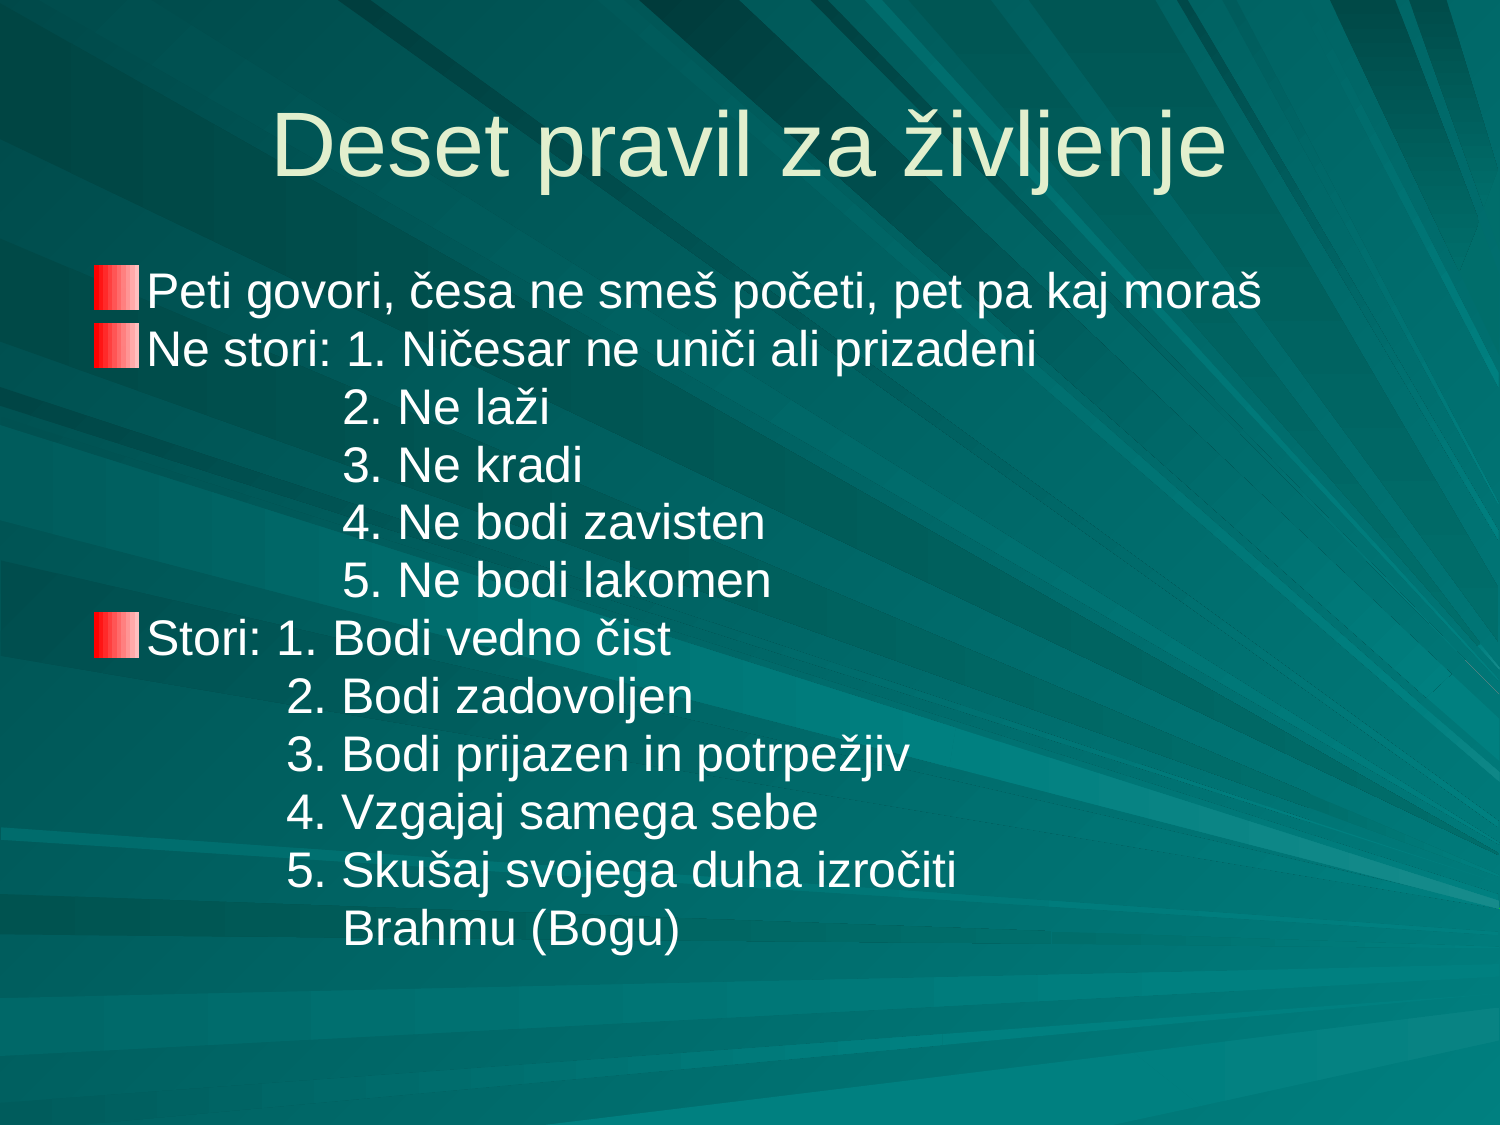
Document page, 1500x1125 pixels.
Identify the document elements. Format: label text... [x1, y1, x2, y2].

list Peti govori, česa ne smeš početi, pet pa kaj moraš Ne stori: 1. Ničesar ne uniči ali prizadeni 2. Ne laži 3. Ne kradi 4. Ne bodi zavisten 5. Ne bodi lakomen Stori: 1. Bodi vedno čist 2. Bodi zadovoljen 3. Bodi prijazen in potrpežjiv 4. Vzgajaj samega sebe 5. Skušaj svojega duha izročiti Brahmu (Bogu) [75, 262, 1425, 1006]
title Deset pravil za življenje [75, 45, 1425, 234]
